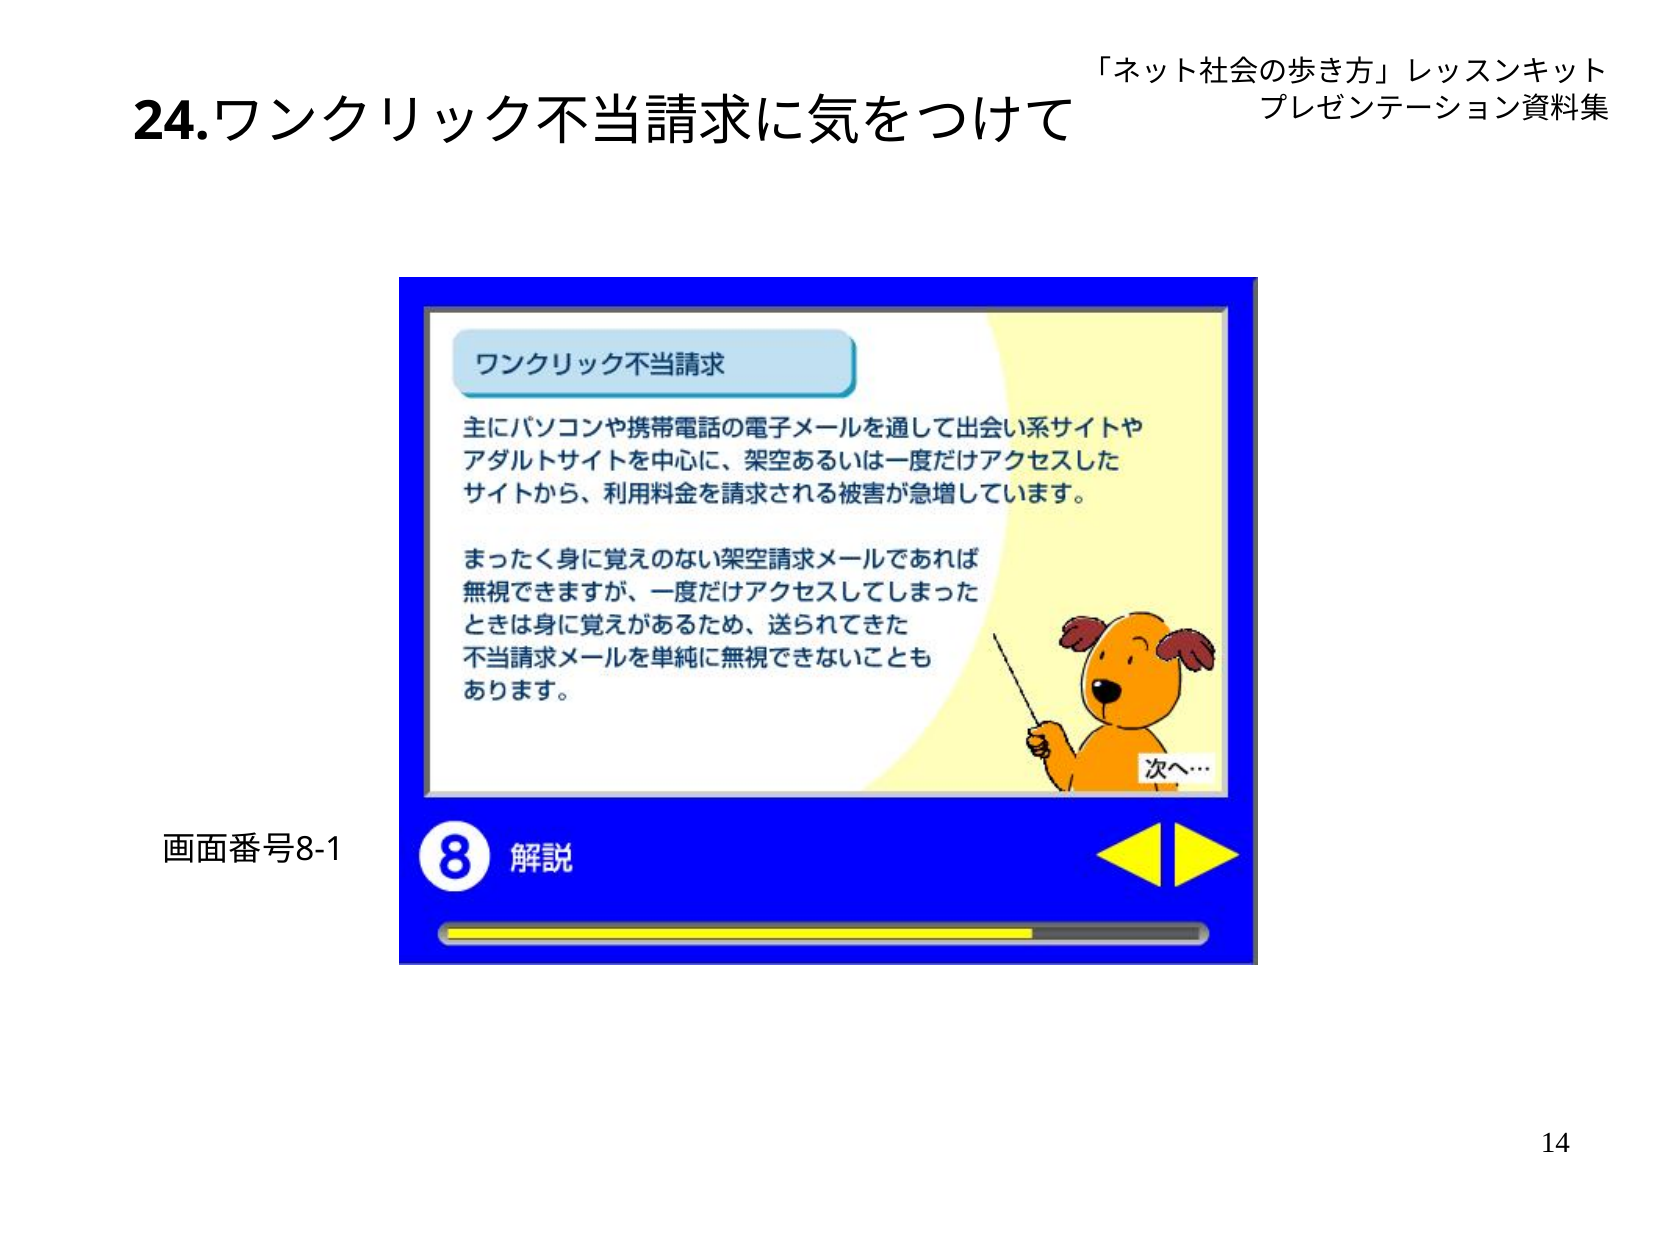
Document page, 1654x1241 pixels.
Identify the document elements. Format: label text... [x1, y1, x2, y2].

picture [399, 277, 1258, 965]
text_box 「ネット社会の歩き方」レッスンキット プレゼンテーション資料集 [1062, 44, 1625, 134]
text_box 画面番号8-1 [147, 826, 384, 875]
text_box 24.ワンクリック不当請求に気をつけて [118, 88, 1270, 158]
